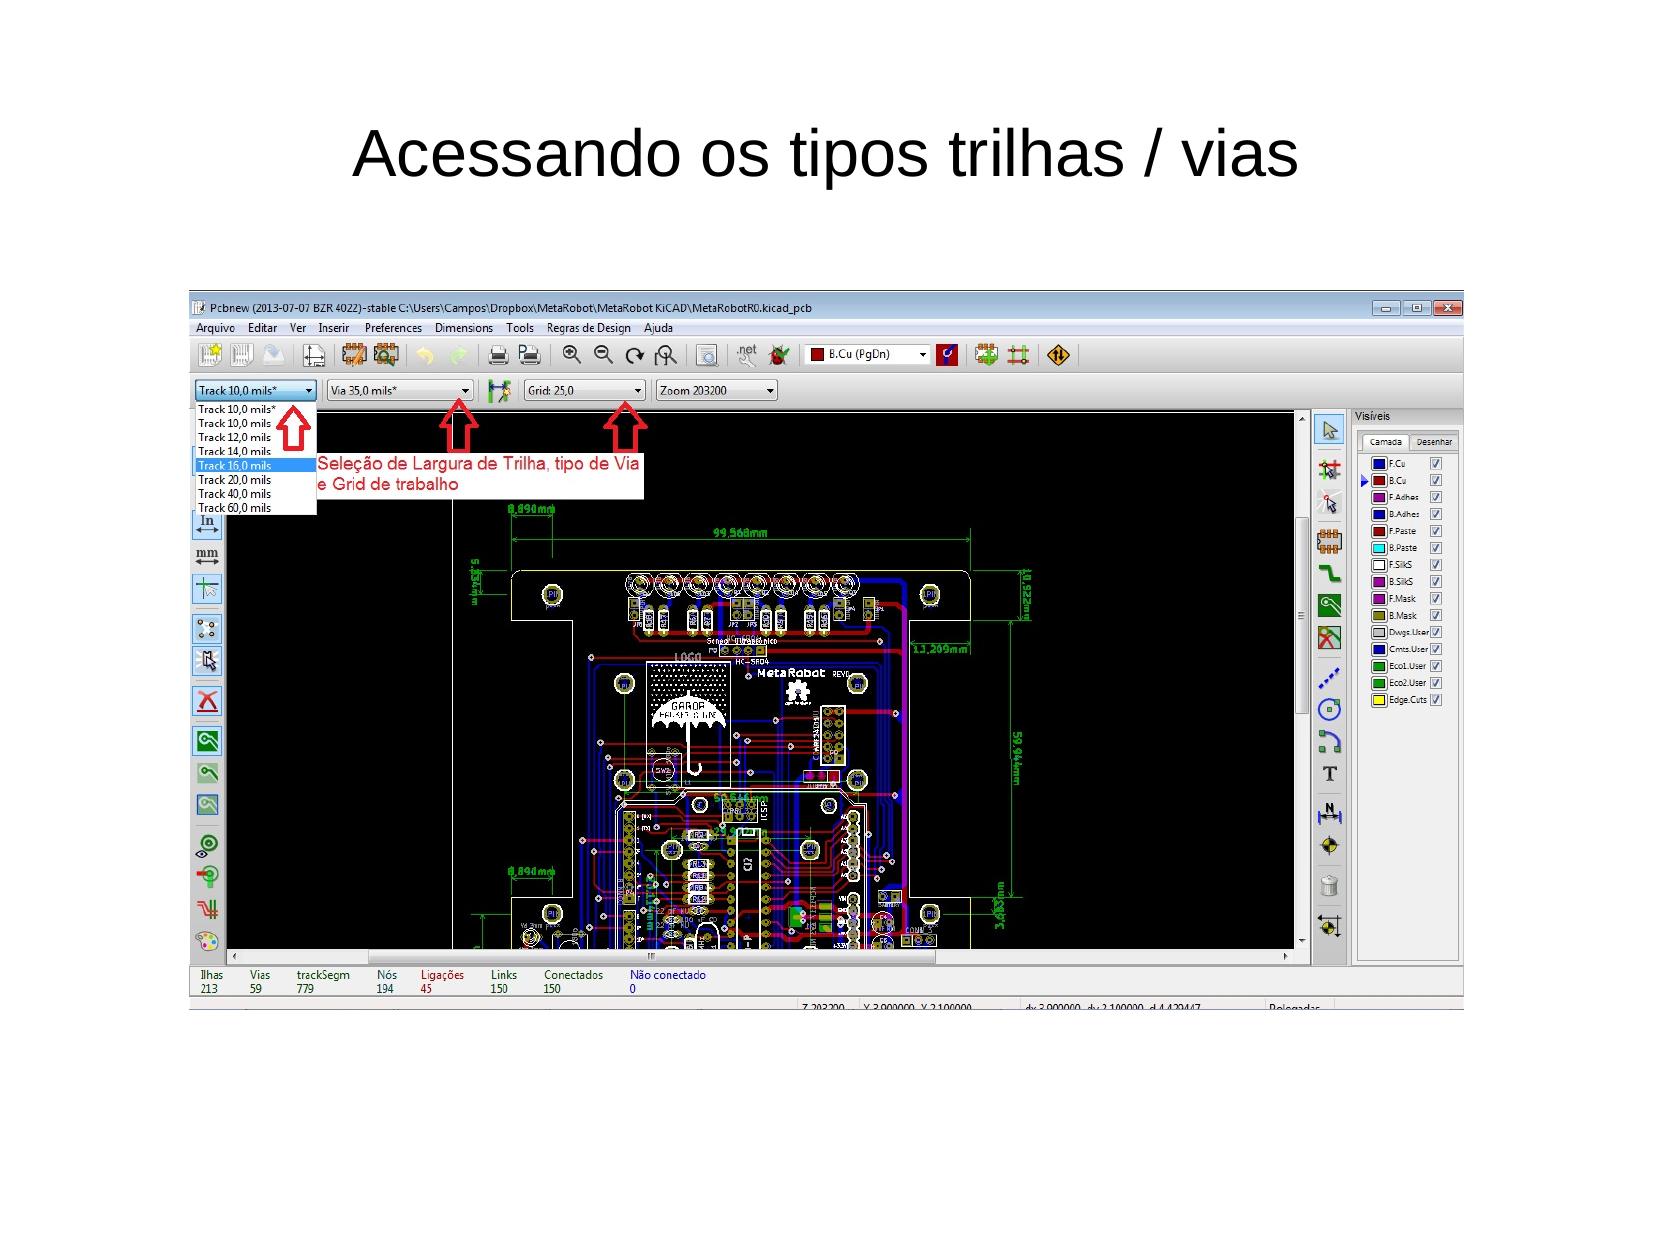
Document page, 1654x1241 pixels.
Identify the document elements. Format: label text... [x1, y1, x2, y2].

title Acessando os tipos trilhas / vias [82, 49, 1571, 257]
picture [189, 290, 1464, 1010]
